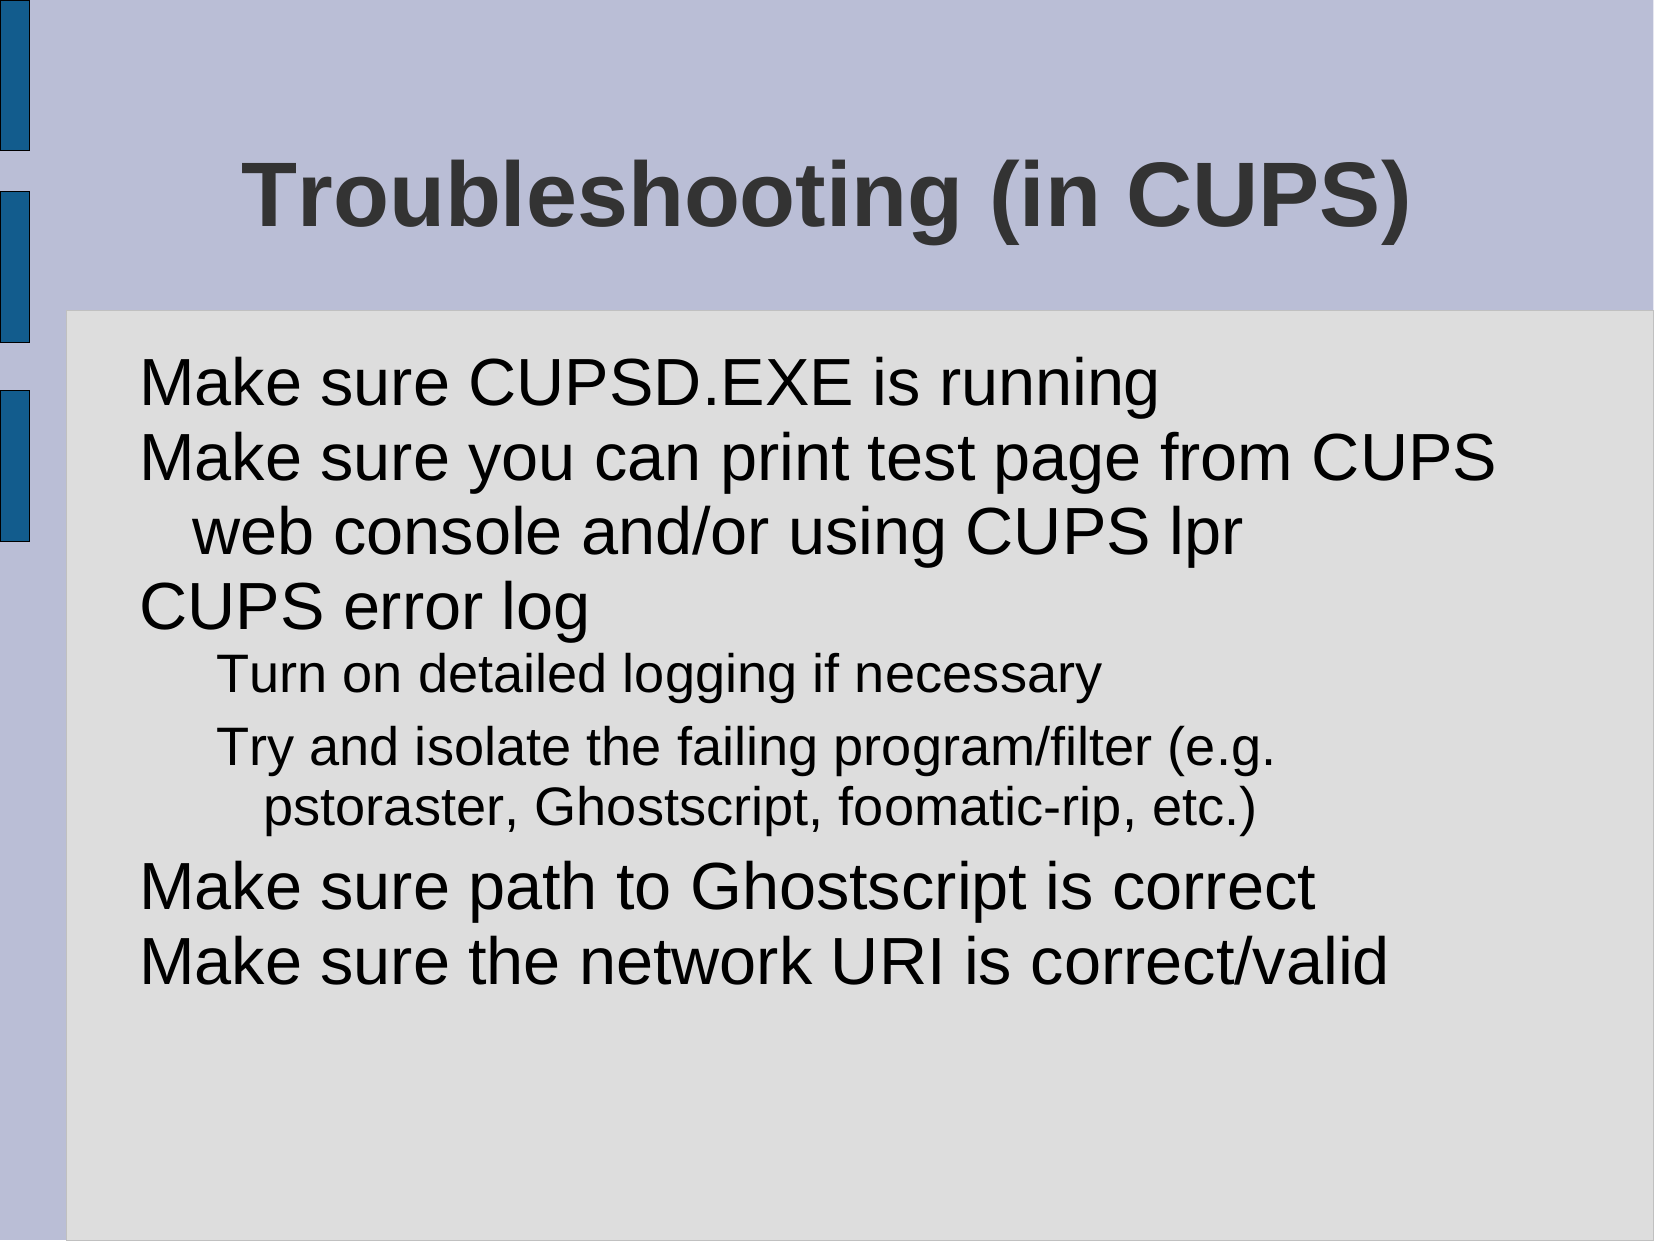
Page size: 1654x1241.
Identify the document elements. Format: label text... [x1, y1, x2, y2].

title Troubleshooting (in CUPS) [121, 91, 1534, 299]
list Make sure CUPSD.EXE is running Make sure you can print test page from CUPS web console and/or using CUPS lpr CUPS error log Turn on detailed logging if necessary Try and isolate the failing program/filter (e.g. pstoraster, Ghostscript, foomatic-rip, etc.) Make sure path to Ghostscript is correct Make sure the network URI is correct/valid [121, 344, 1534, 1127]
